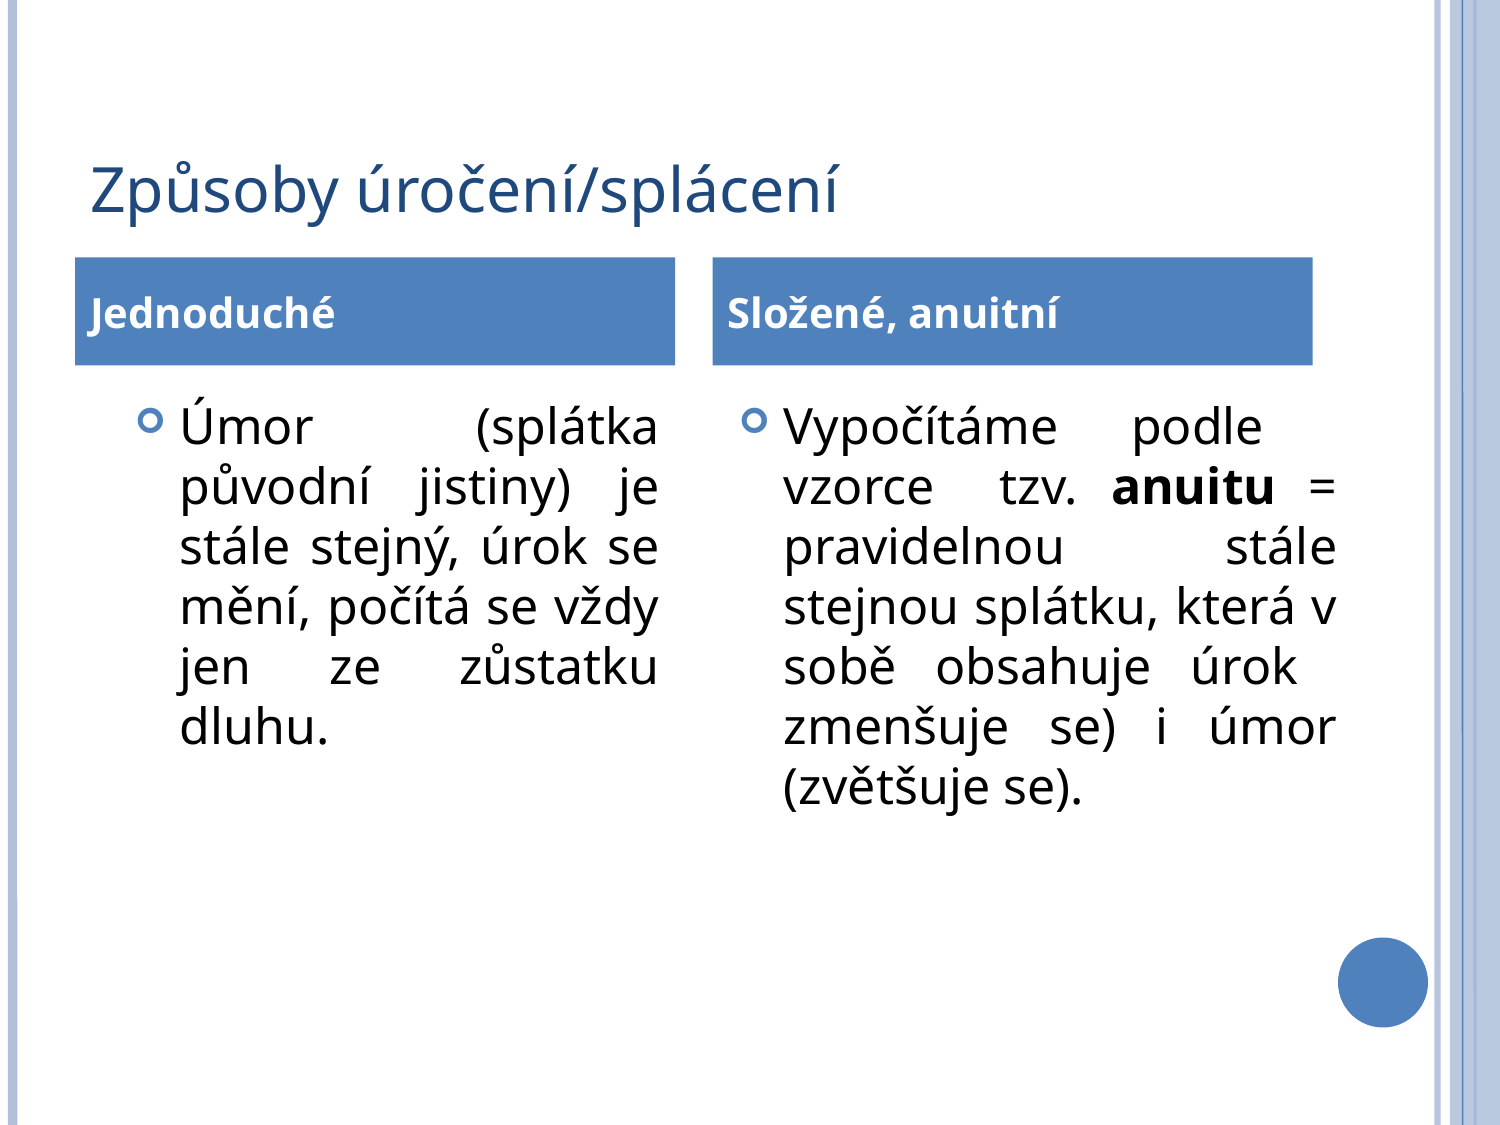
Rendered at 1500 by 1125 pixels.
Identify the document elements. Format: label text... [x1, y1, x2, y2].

list Jednoduché [75, 257, 676, 366]
list Vypočítáme podle vzorce tzv. anuitu = pravidelnou stále stejnou splátku, která v sobě obsahuje úrok zmenšuje se) i úmor (zvětšuje se). [679, 387, 1353, 1026]
list Úmor (splátka původní jistiny) je stále stejný, úrok se mění, počítá se vždy jen ze zůstatku dluhu. [75, 387, 676, 1026]
list Složené, anuitní [712, 257, 1313, 366]
title Způsoby úročení/splácení [75, 44, 1313, 233]
